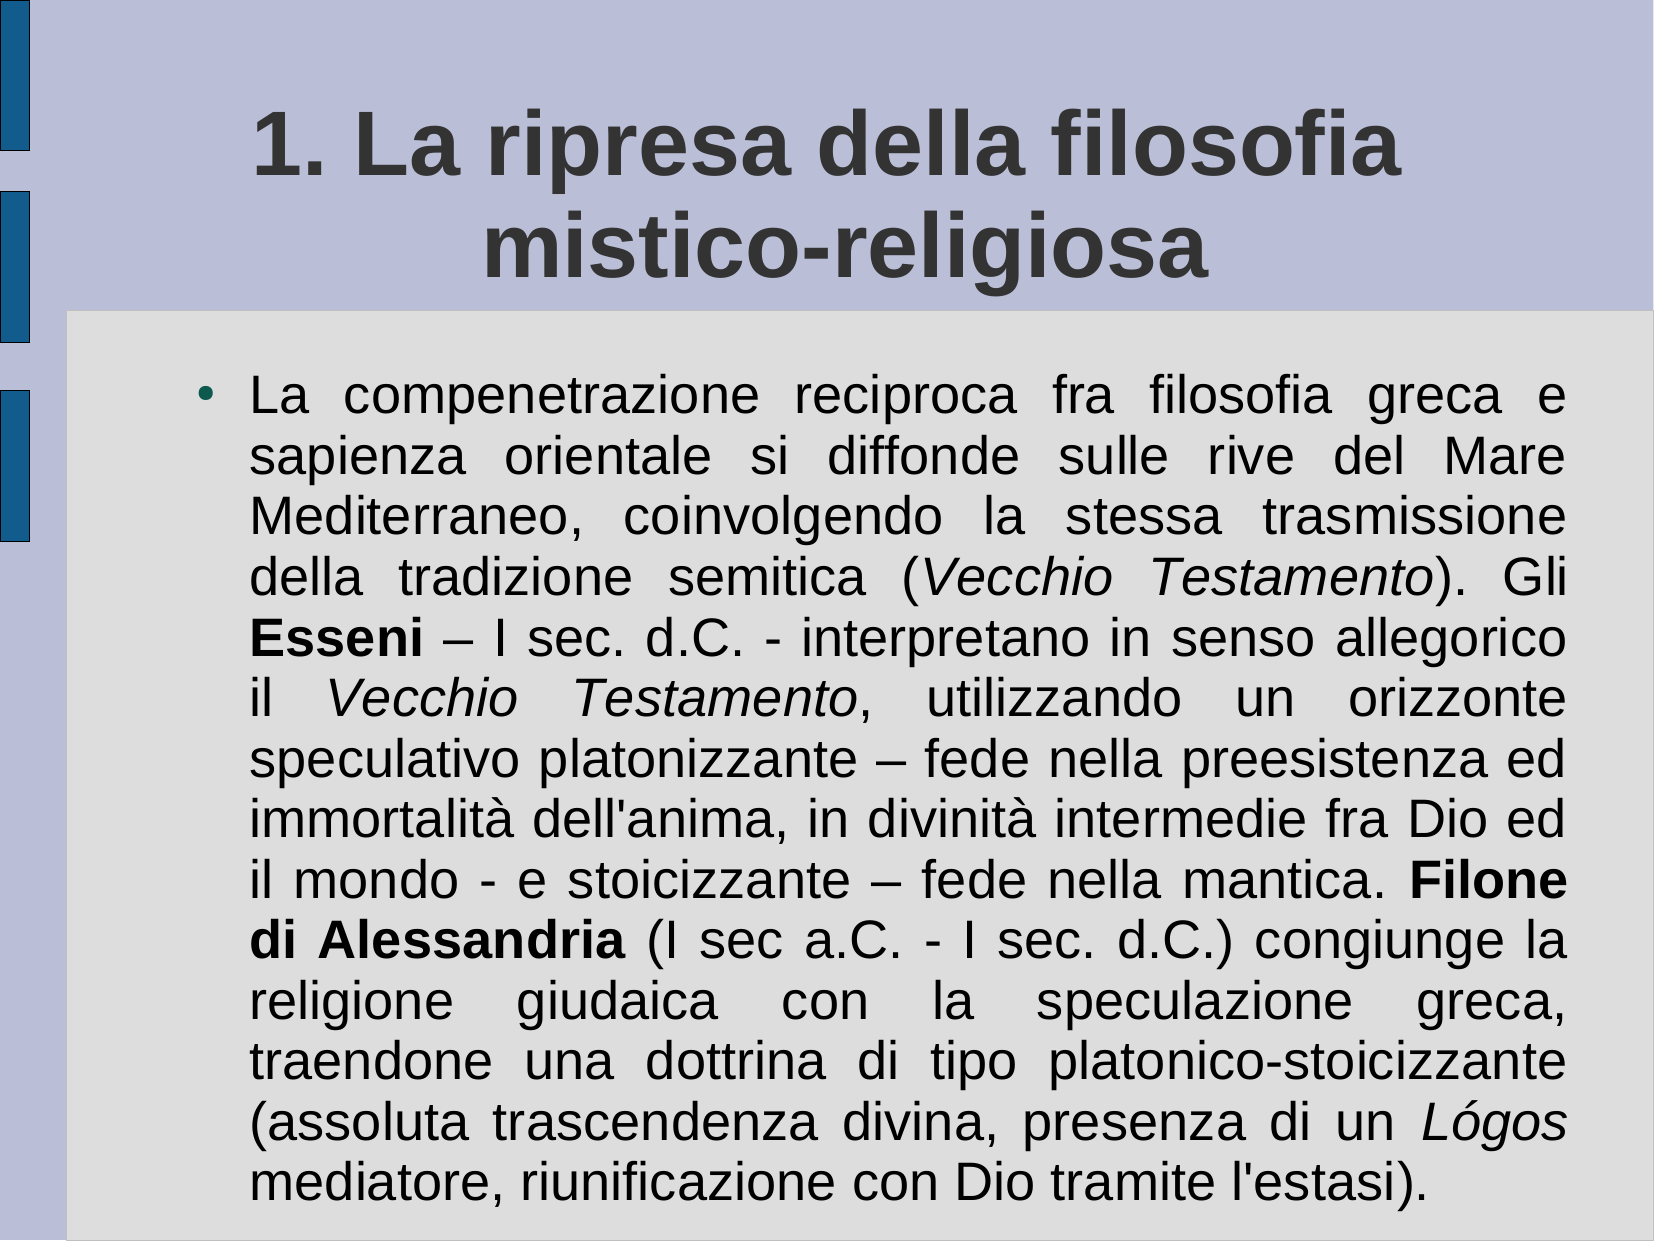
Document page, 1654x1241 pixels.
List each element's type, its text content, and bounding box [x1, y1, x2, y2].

list La compenetrazione reciproca fra filosofia greca e sapienza orientale si diffonde sulle rive del Mare Mediterraneo, coinvolgendo la stessa trasmissione della tradizione semitica (Vecchio Testamento). Gli Esseni – I sec. d.C. - interpretano in senso allegorico il Vecchio Testamento, utilizzando un orizzonte speculativo platonizzante – fede nella preesistenza ed immortalità dell'anima, in divinità intermedie fra Dio ed il mondo - e stoicizzante – fede nella mantica. Filone di Alessandria (I sec a.C. - I sec. d.C.) congiunge la religione giudaica con la speculazione greca, traendone una dottrina di tipo platonico-stoicizzante (assoluta trascendenza divina, presenza di un Lógos mediatore, riunificazione con Dio tramite l'estasi). [178, 364, 1570, 1218]
title 1. La ripresa della filosofia mistico-religiosa [121, 91, 1534, 299]
